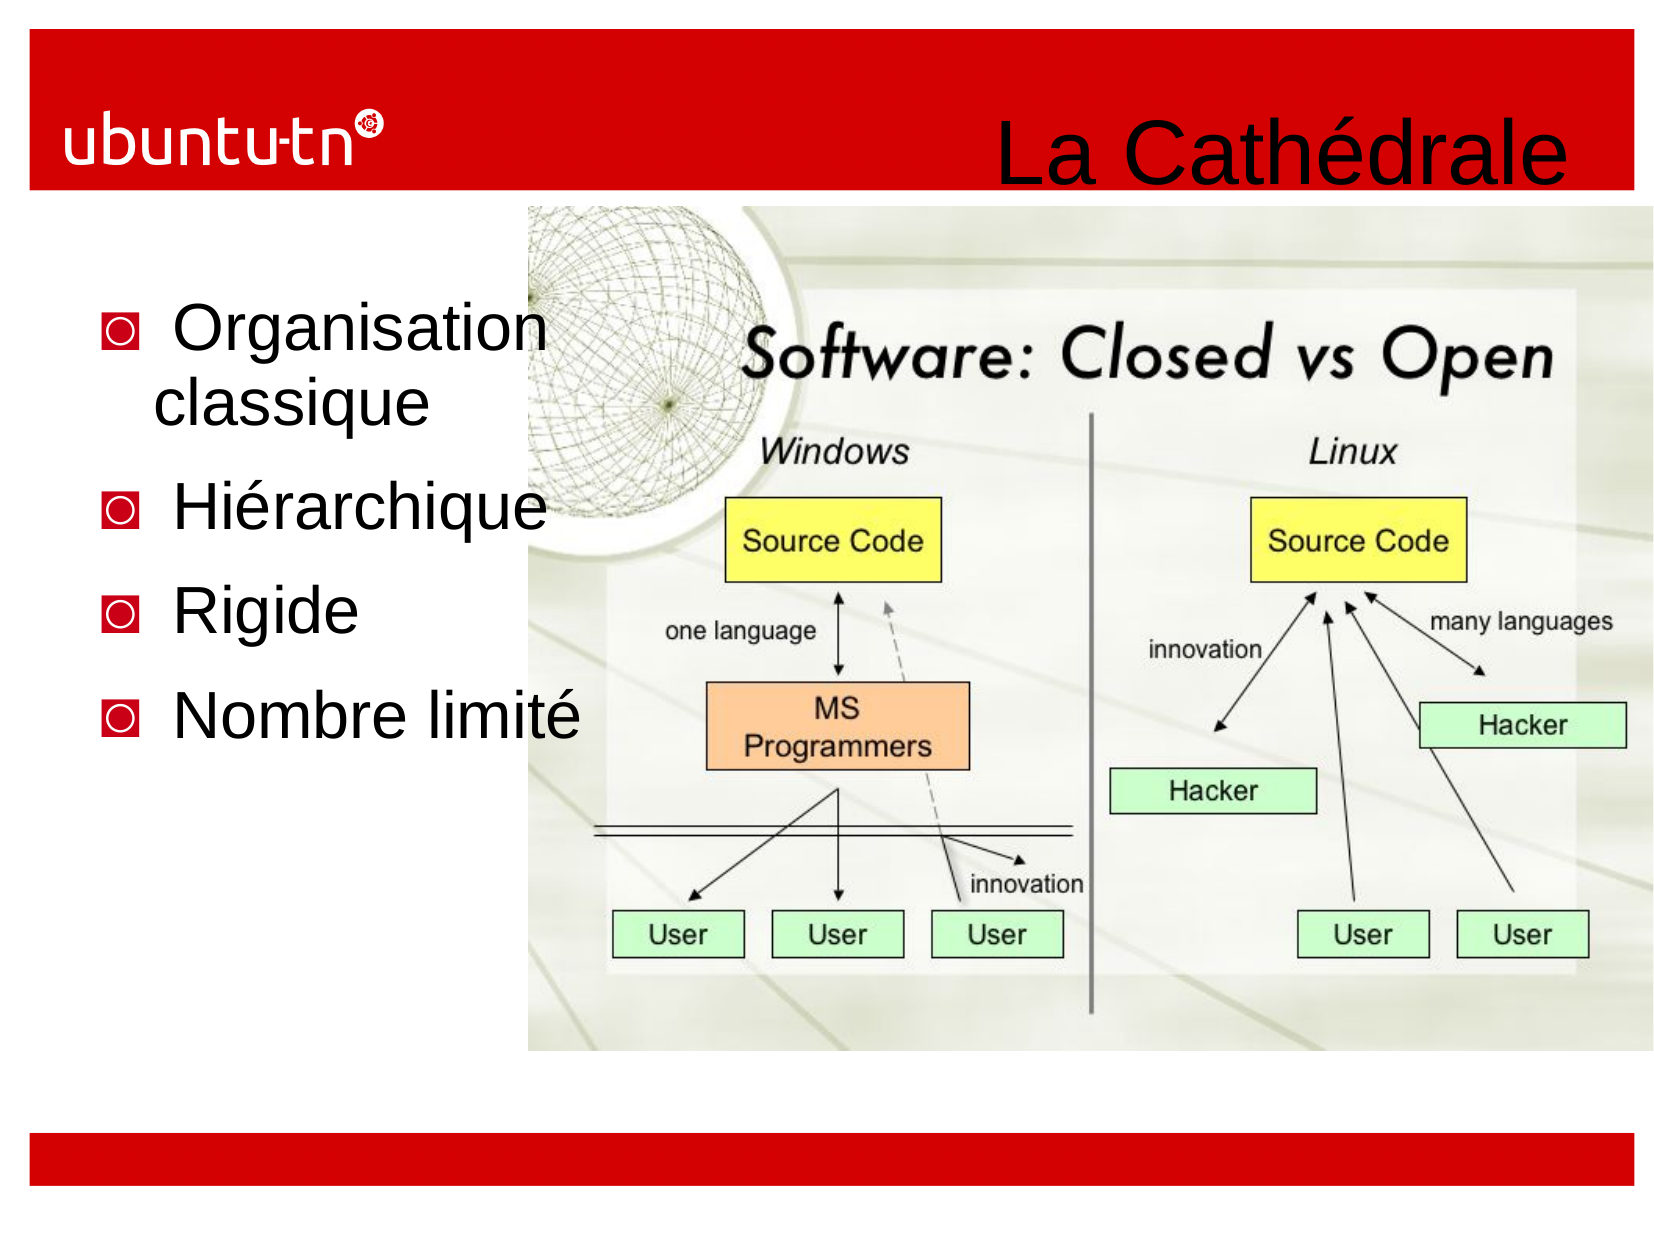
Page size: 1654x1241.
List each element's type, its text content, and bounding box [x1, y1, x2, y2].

picture [29, 29, 1654, 1241]
title La Cathédrale [82, 49, 1571, 257]
list Organisation classique Hiérarchique Rigide Nombre limité [82, 290, 809, 1109]
